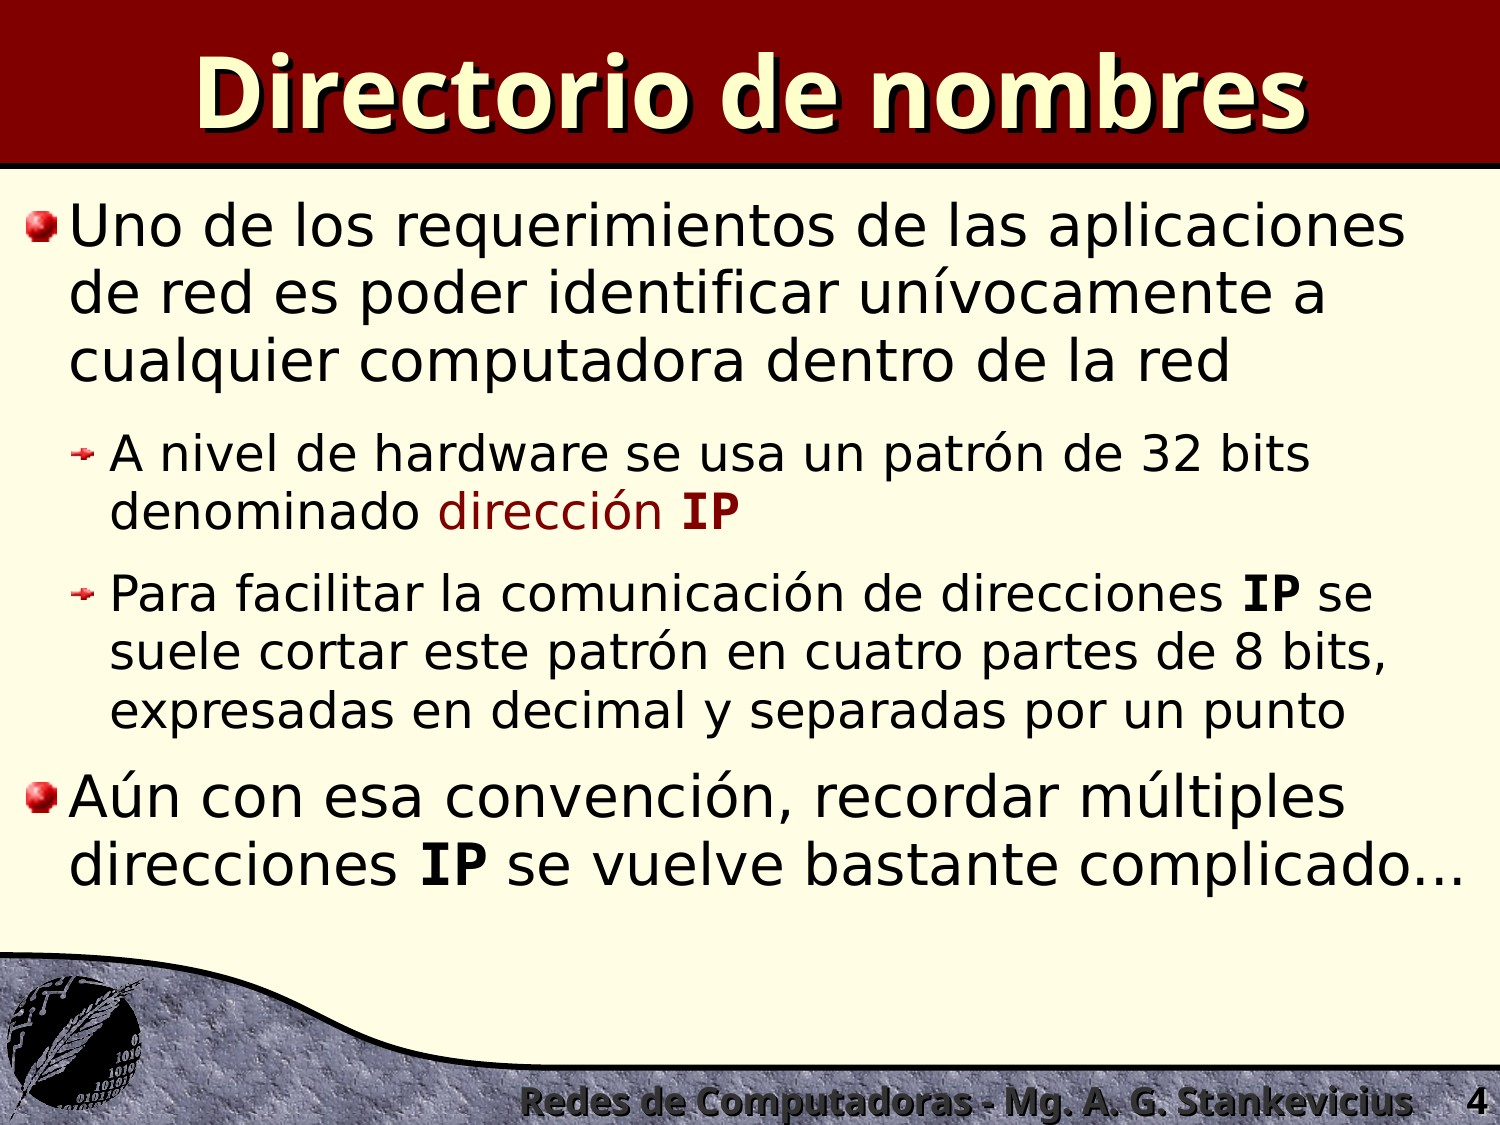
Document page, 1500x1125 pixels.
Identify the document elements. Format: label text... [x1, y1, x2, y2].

picture [790, 1100, 795, 1110]
picture [0, 959, 1500, 1125]
list Uno de los requerimientos de las aplicaciones de red es poder identificar unívocamente a cualquier computadora dentro de la red A nivel de hardware se usa un patrón de 32 bits denominado dirección IP Para facilitar la comunicación de direcciones IP se suele cortar este patrón en cuatro partes de 8 bits, expresadas en decimal y separadas por un punto Aún con esa convención, recordar múltiples direcciones IP se vuelve bastante complicado... [11, 192, 1486, 921]
title Directorio de nombres [15, 5, 1485, 160]
picture [1047, 1100, 1054, 1110]
